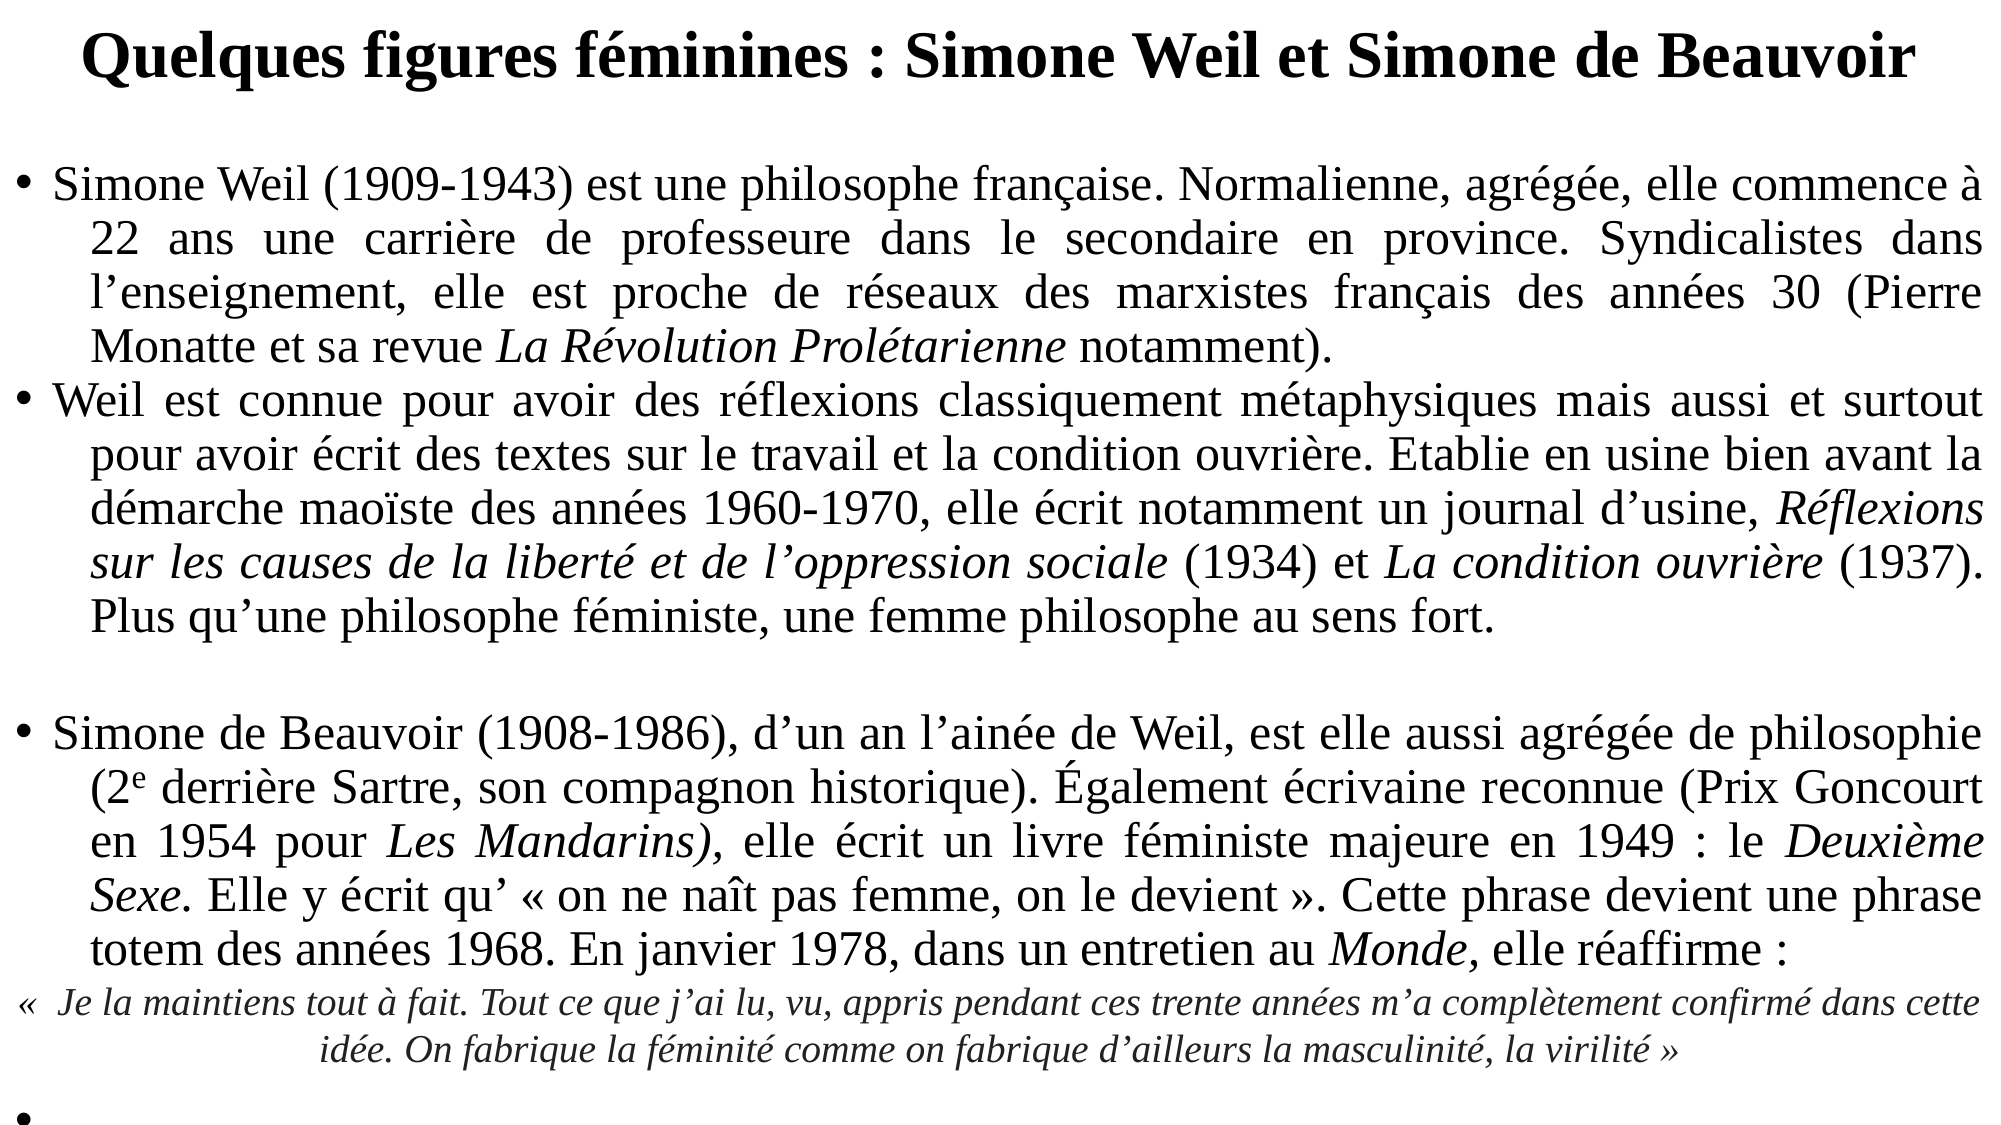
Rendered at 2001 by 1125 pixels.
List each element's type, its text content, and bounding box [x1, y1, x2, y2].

title Quelques figures féminines : Simone Weil et Simone de Beauvoir [0, 0, 2000, 112]
list Simone Weil (1909-1943) est une philosophe française. Normalienne, agrégée, elle commence à 22 ans une carrière de professeure dans le secondaire en province. Syndicalistes dans l’enseignement, elle est proche de réseaux des marxistes français des années 30 (Pierre Monatte et sa revue La Révolution Prolétarienne notamment). Weil est connue pour avoir des réflexions classiquement métaphysiques mais aussi et surtout pour avoir écrit des textes sur le travail et la condition ouvrière. Etablie en usine bien avant la démarche maoïste des années 1960-1970, elle écrit notamment un journal d’usine, Réflexions sur les causes de la liberté et de l’oppression sociale (1934) et La condition ouvrière (1937). Plus qu’une philosophe féministe, une femme philosophe au sens fort. Simone de Beauvoir (1908-1986), d’un an l’ainée de Weil, est elle aussi agrégée de philosophie (2e derrière Sartre, son compagnon historique). Également écrivaine reconnue (Prix Goncourt en 1954 pour Les Mandarins), elle écrit un livre féministe majeure en 1949 : le Deuxième Sexe. Elle y écrit qu’ « on ne naît pas femme, on le devient ». Cette phrase devient une phrase totem des années 1968. En janvier 1978, dans un entretien au Monde, elle réaffirme : « Je la maintiens tout à fait. Tout ce que j’ai lu, vu, appris pendant ces trente années m’a complètement confirmé dans cette idée. On fabrique la féminité comme on fabrique d’ailleurs la masculinité, la virilité » [0, 149, 2000, 1125]
